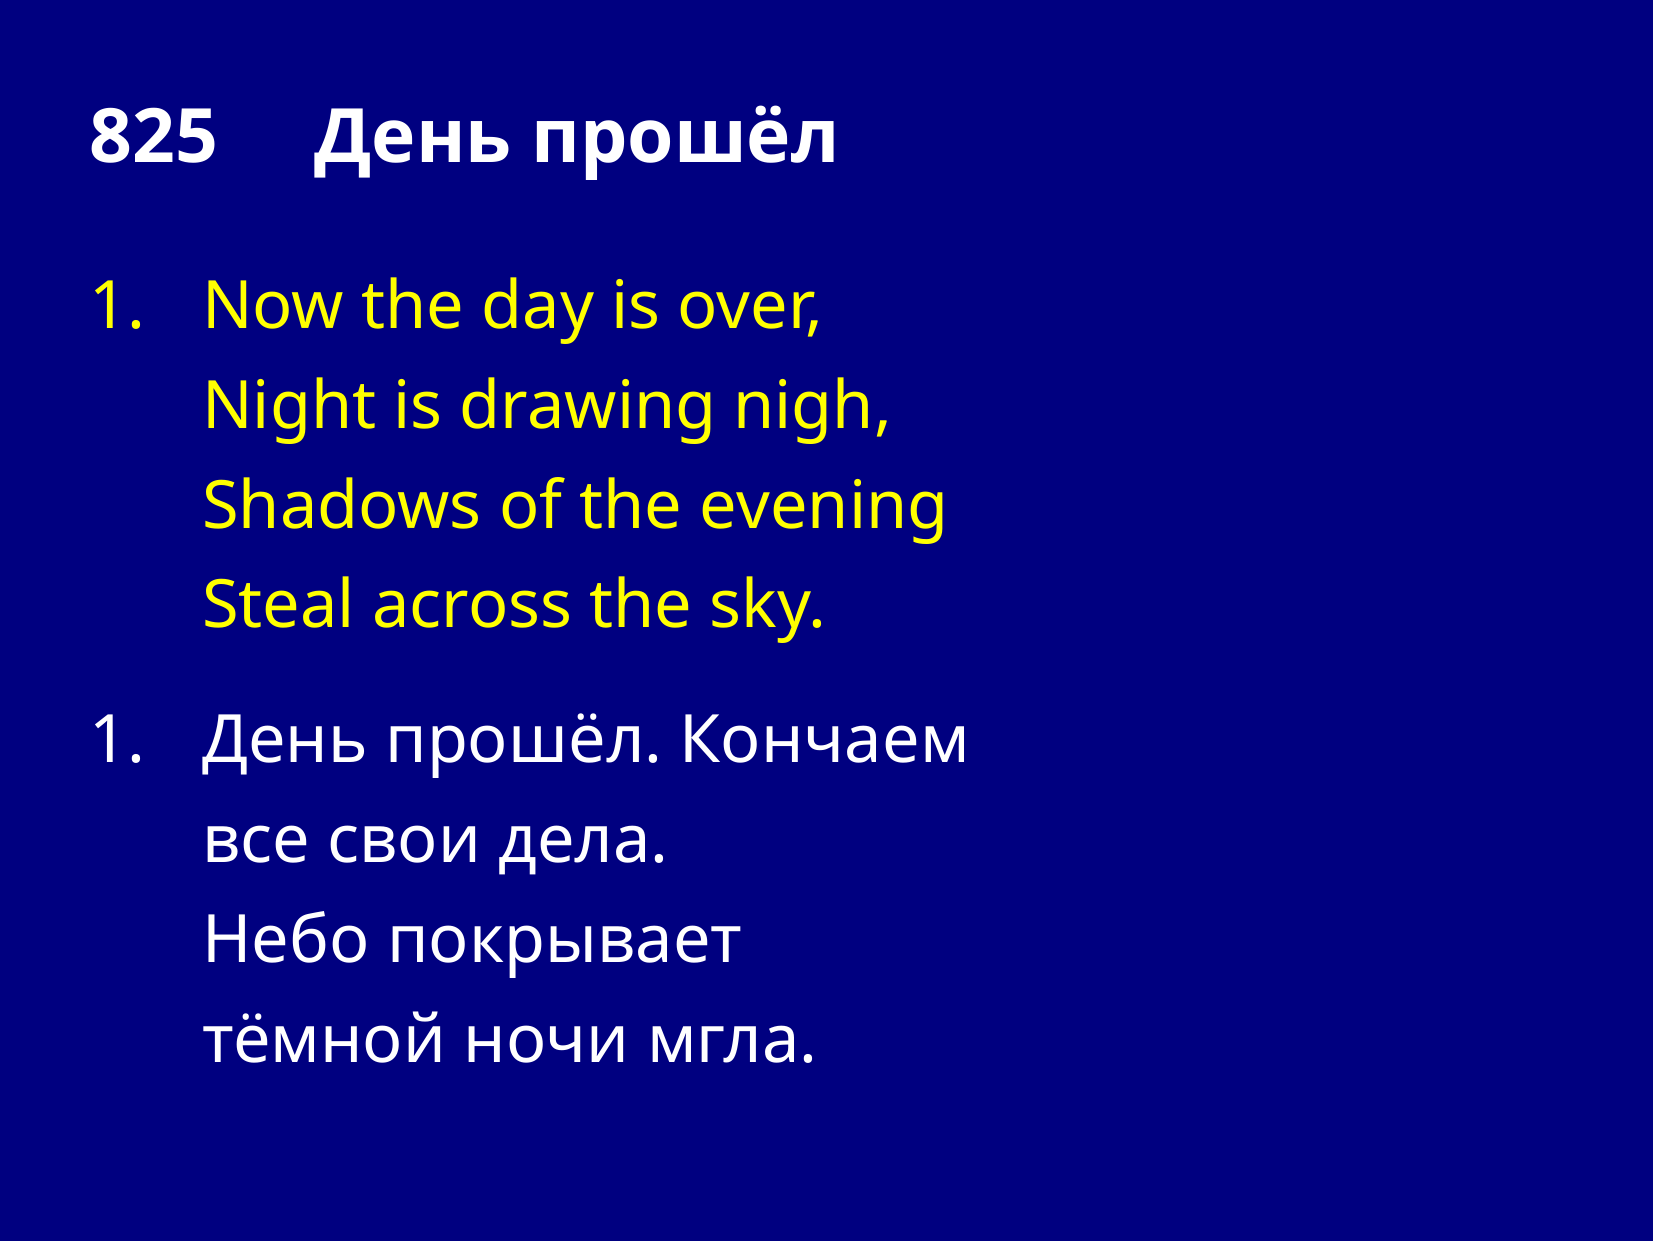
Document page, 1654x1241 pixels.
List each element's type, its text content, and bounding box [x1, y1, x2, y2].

text_box 1. День прошёл. Кончаем все свои дела. Небо покрывает тёмной ночи мгла. [75, 675, 1576, 1163]
text_box 825 День прошёл [75, 75, 1576, 188]
text_box 1. Now the day is over, Night is drawing nigh, Shadows of the evening Steal across the sky. [75, 188, 1576, 638]
